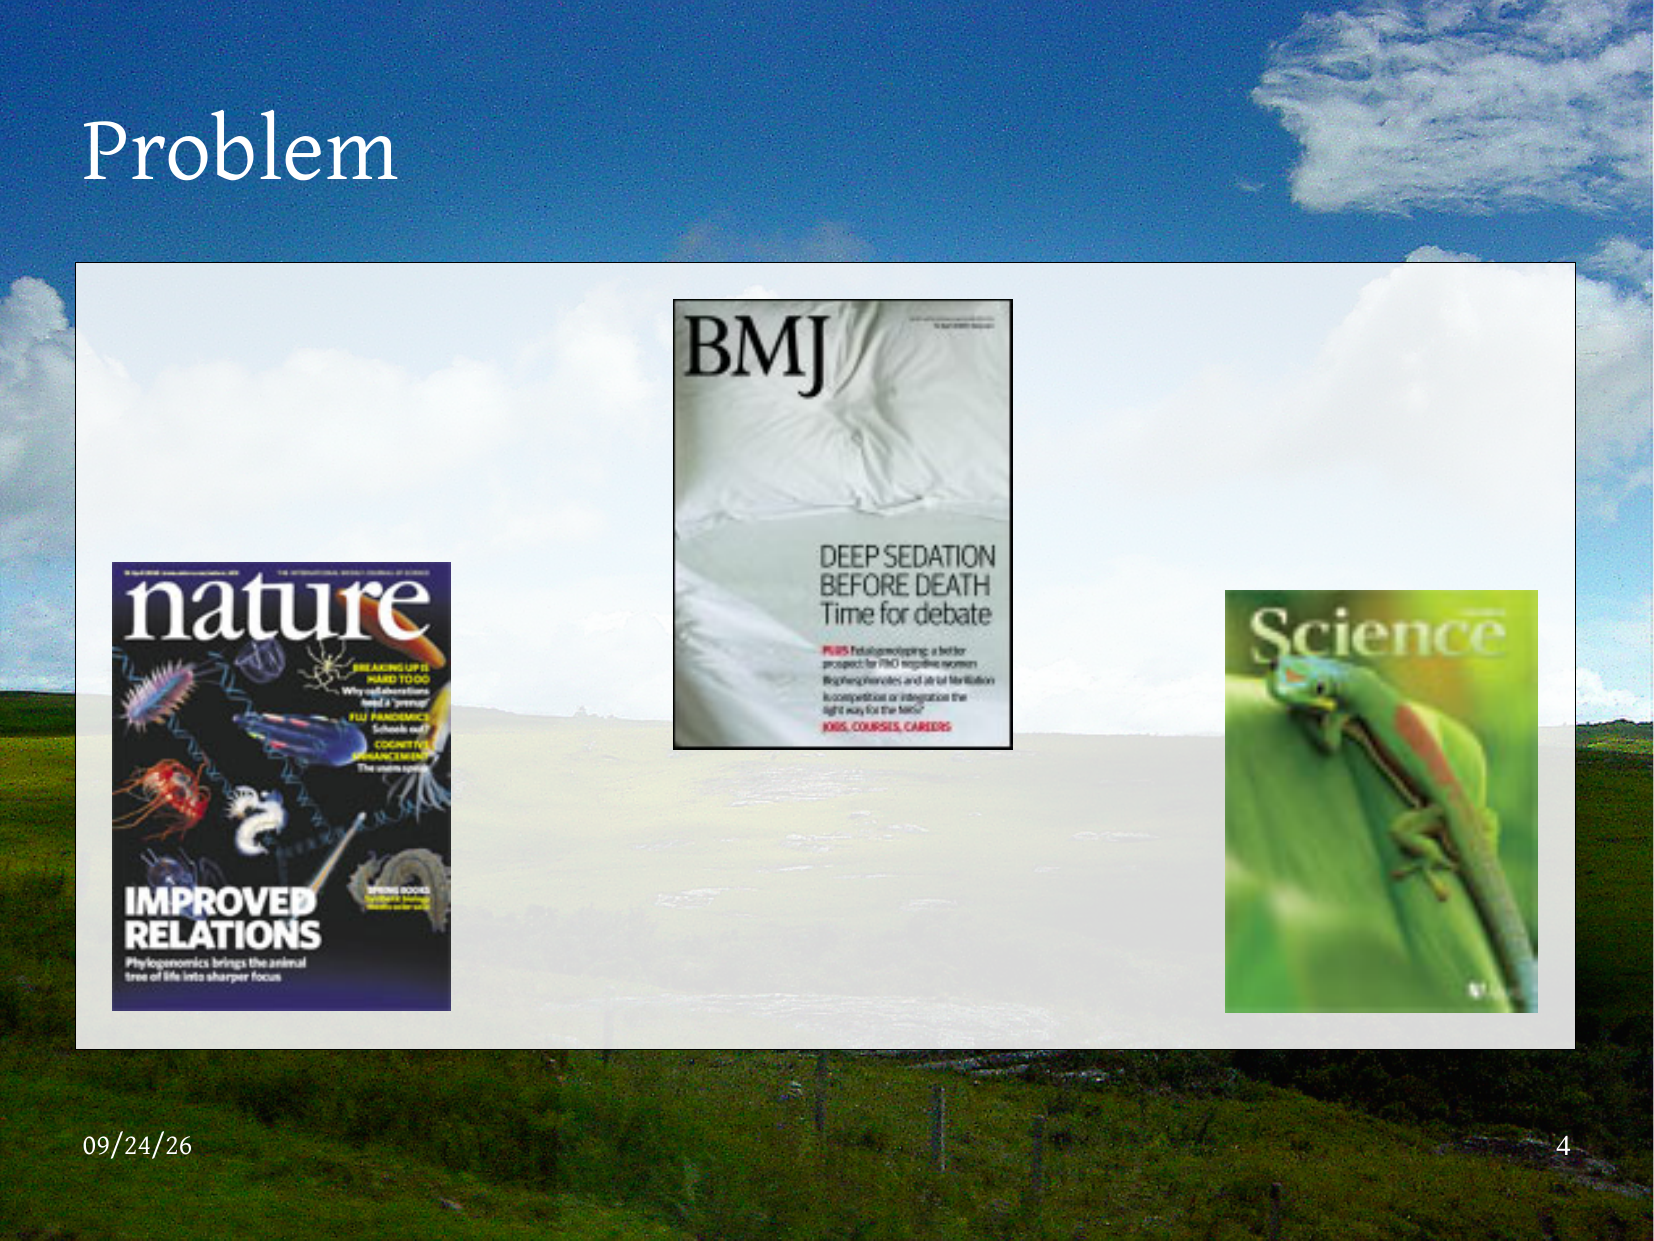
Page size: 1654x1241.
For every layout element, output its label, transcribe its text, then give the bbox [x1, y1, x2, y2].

picture [0, 0, 1654, 1241]
title Problem [82, 49, 1571, 257]
